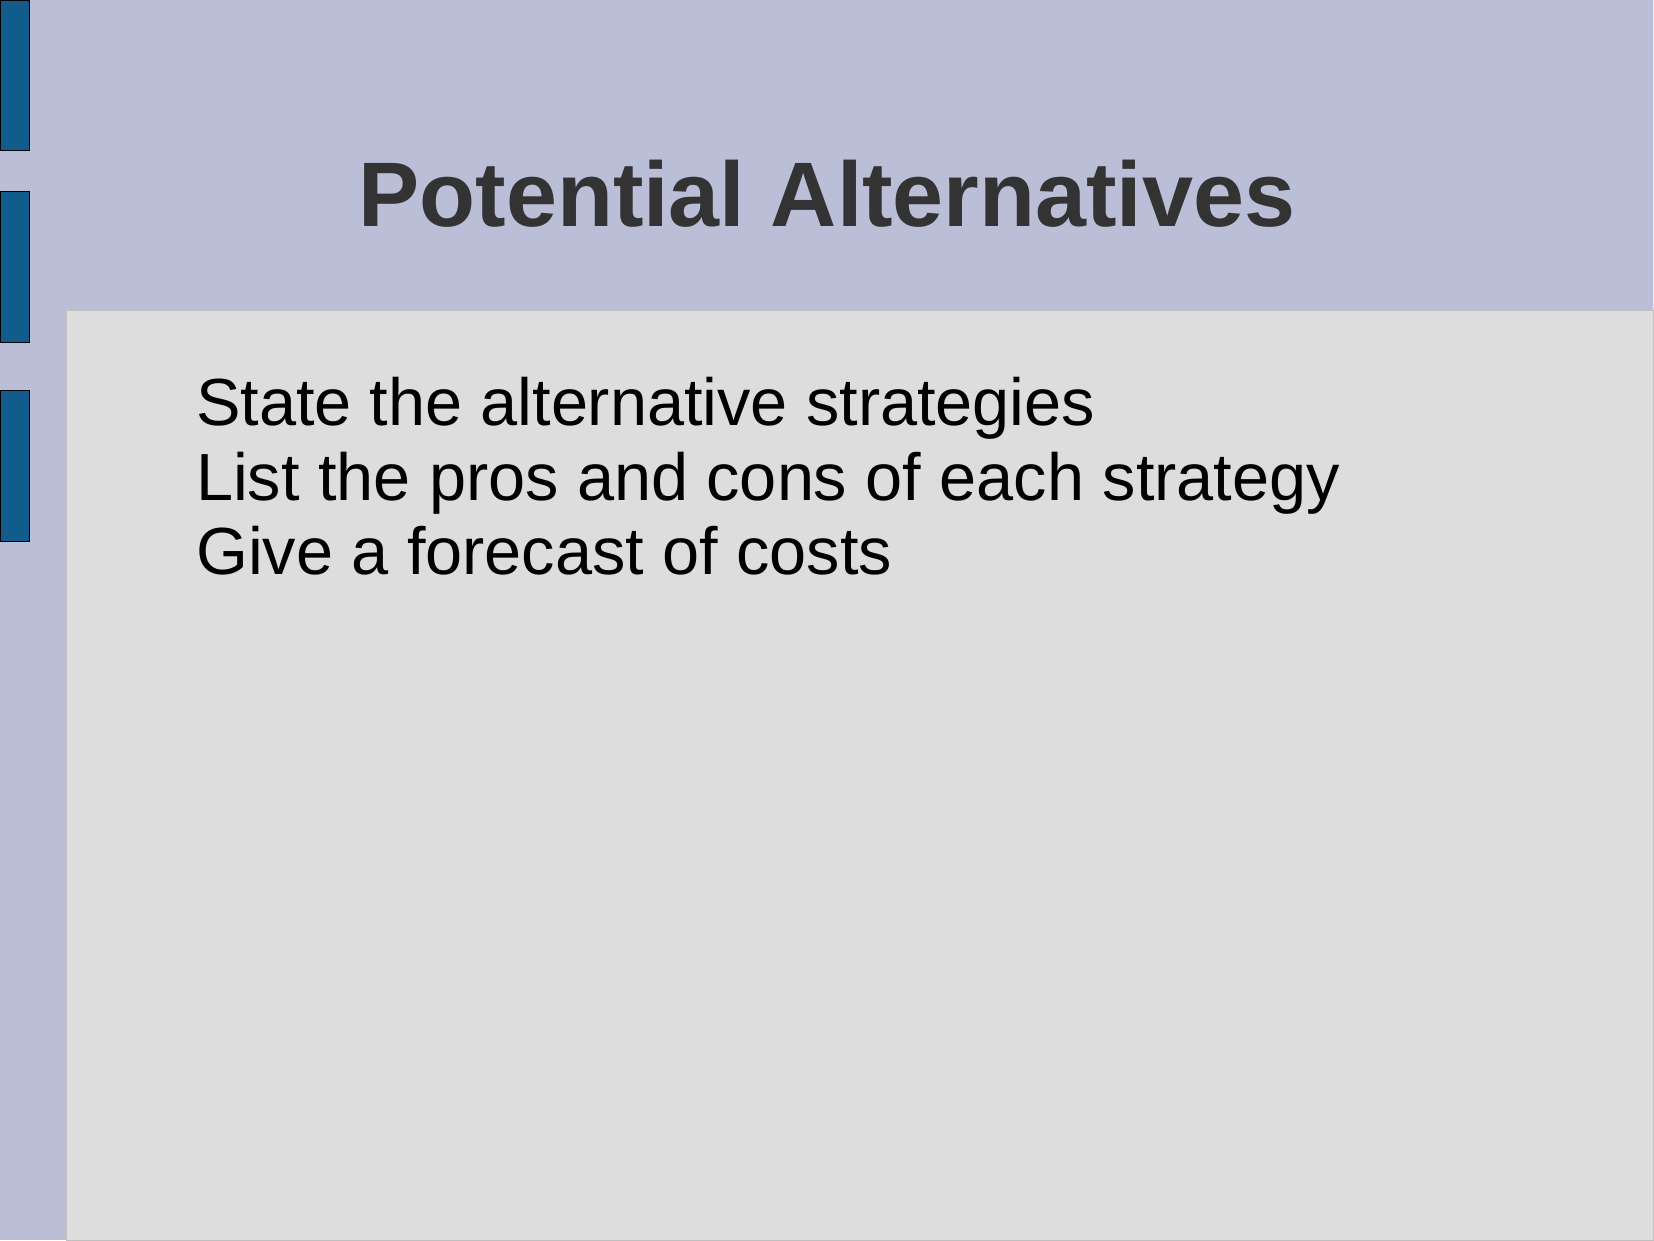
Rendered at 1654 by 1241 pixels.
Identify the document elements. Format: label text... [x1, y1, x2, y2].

list State the alternative strategies List the pros and cons of each strategy Give a forecast of costs [178, 364, 1570, 1147]
title Potential Alternatives [121, 91, 1534, 299]
